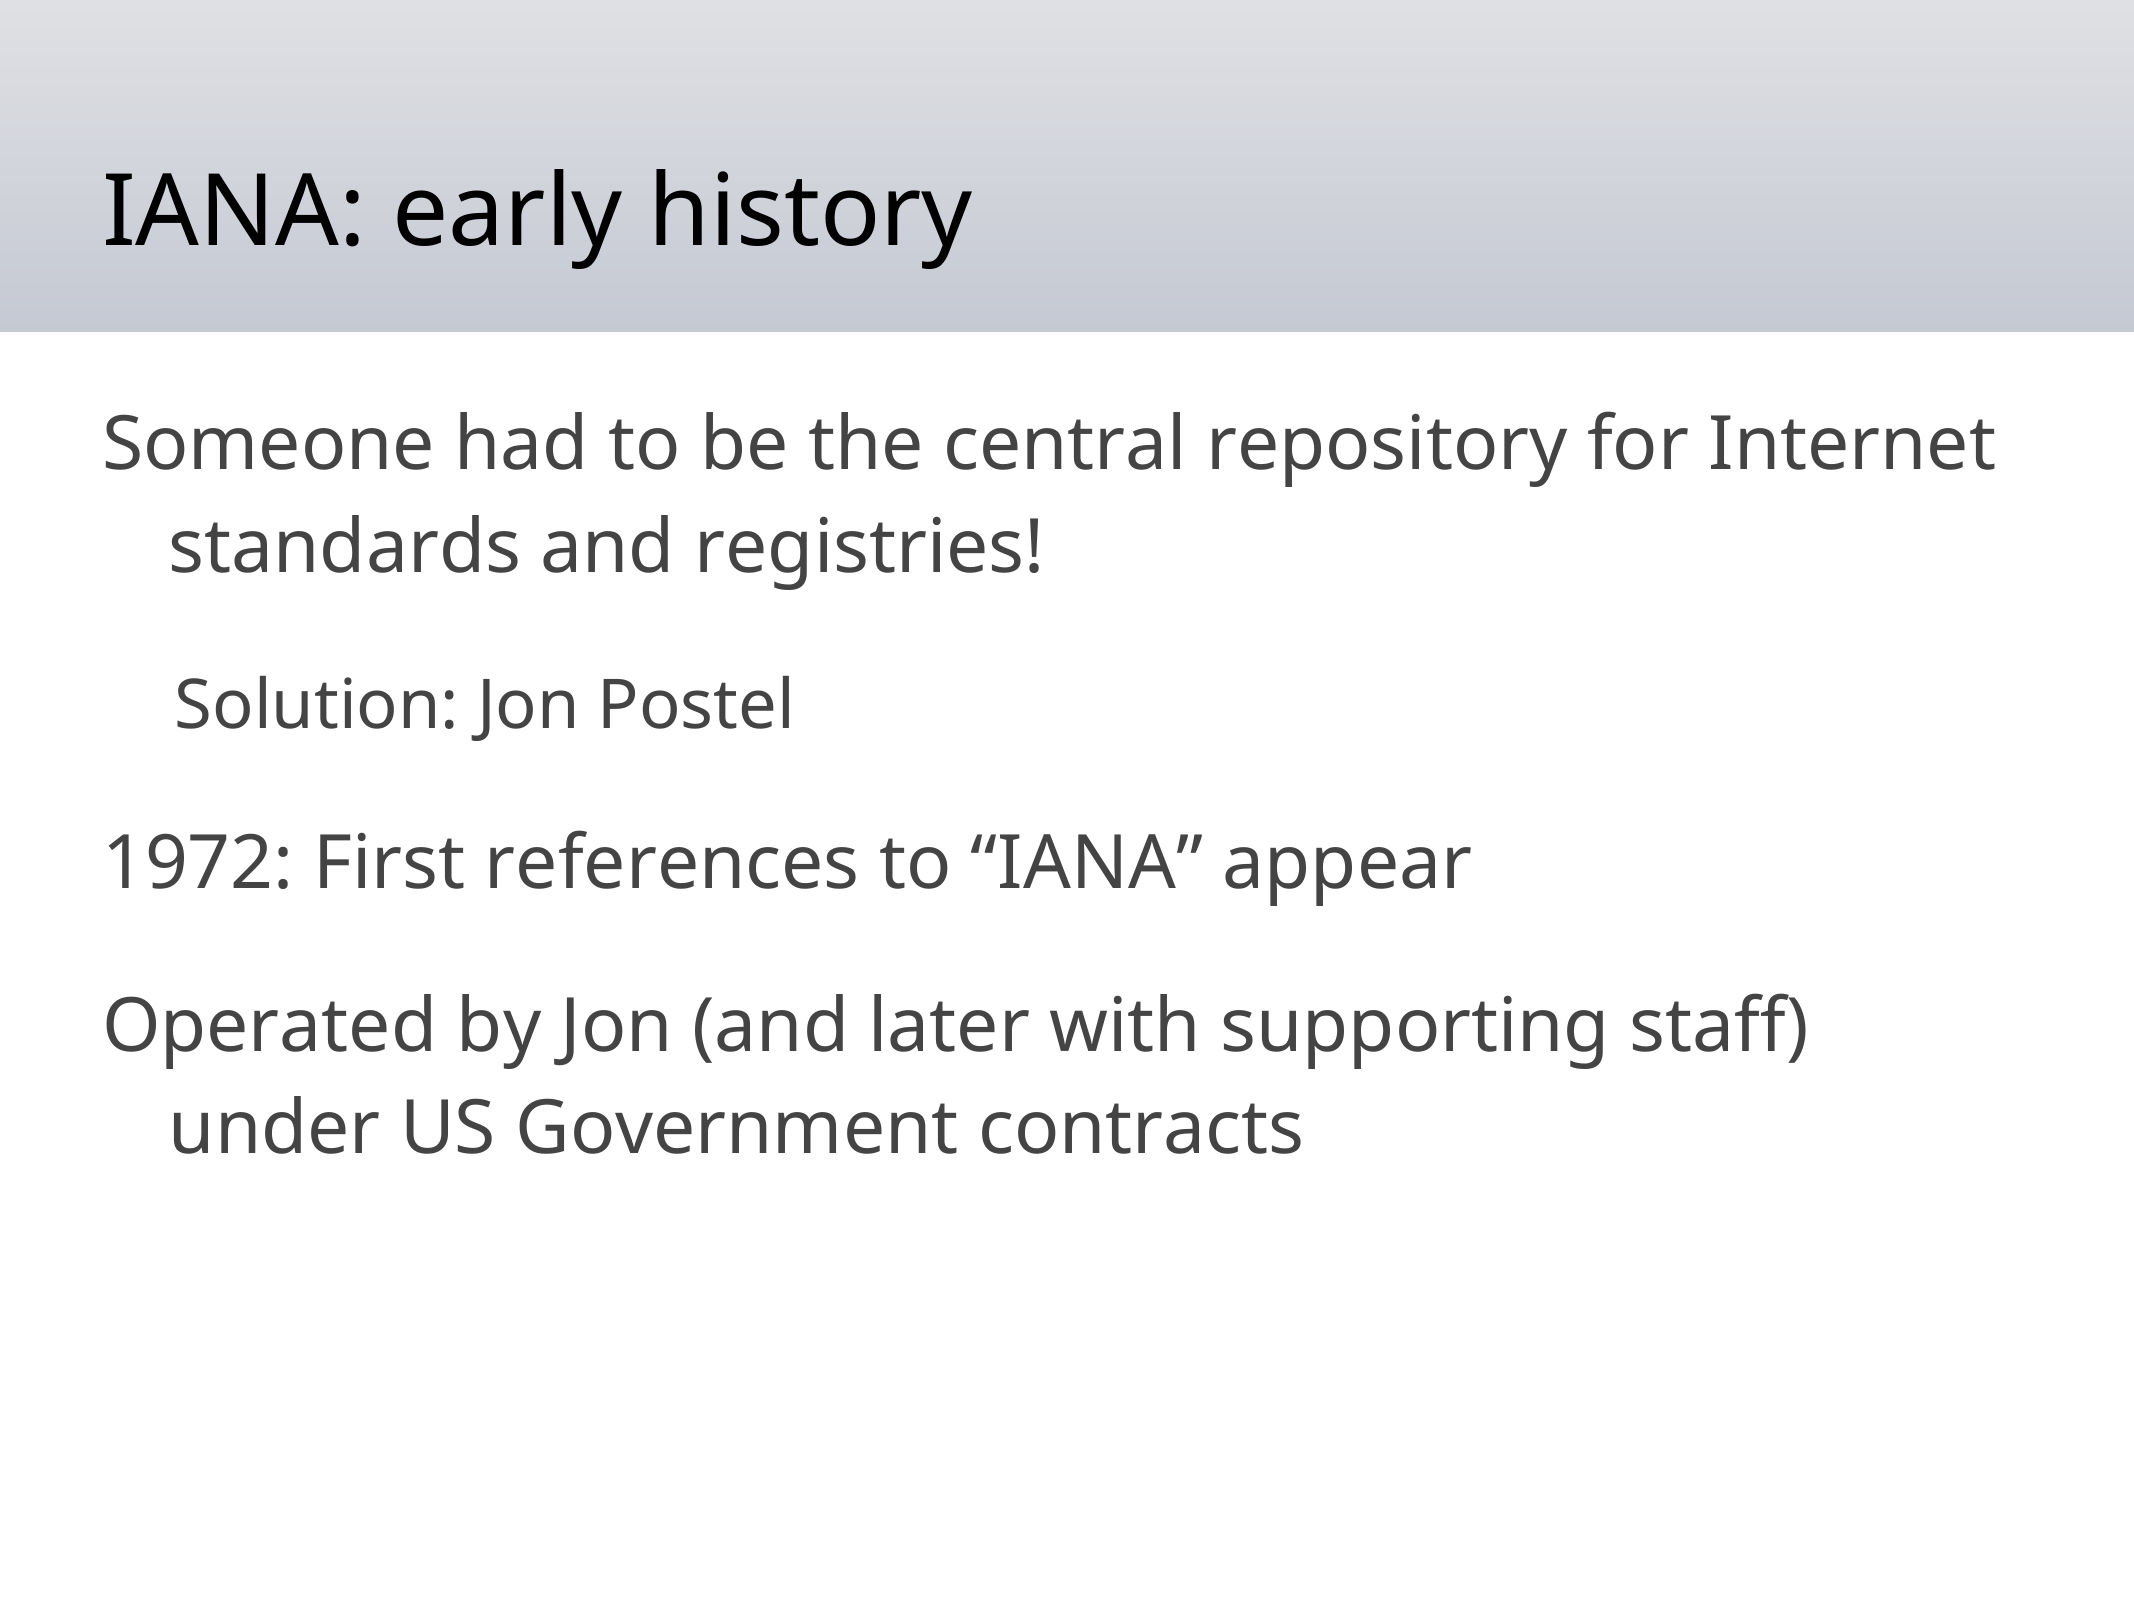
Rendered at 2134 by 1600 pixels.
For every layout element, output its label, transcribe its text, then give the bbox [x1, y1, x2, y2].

title IANA: early history [93, 54, 2040, 284]
list Someone had to be the central repository for Internet standards and registries! Solution: Jon Postel 1972: First references to “IANA” appear Operated by Jon (and later with supporting staff) under US Government contracts [93, 381, 2040, 1459]
text_box [0, 0, 2134, 332]
